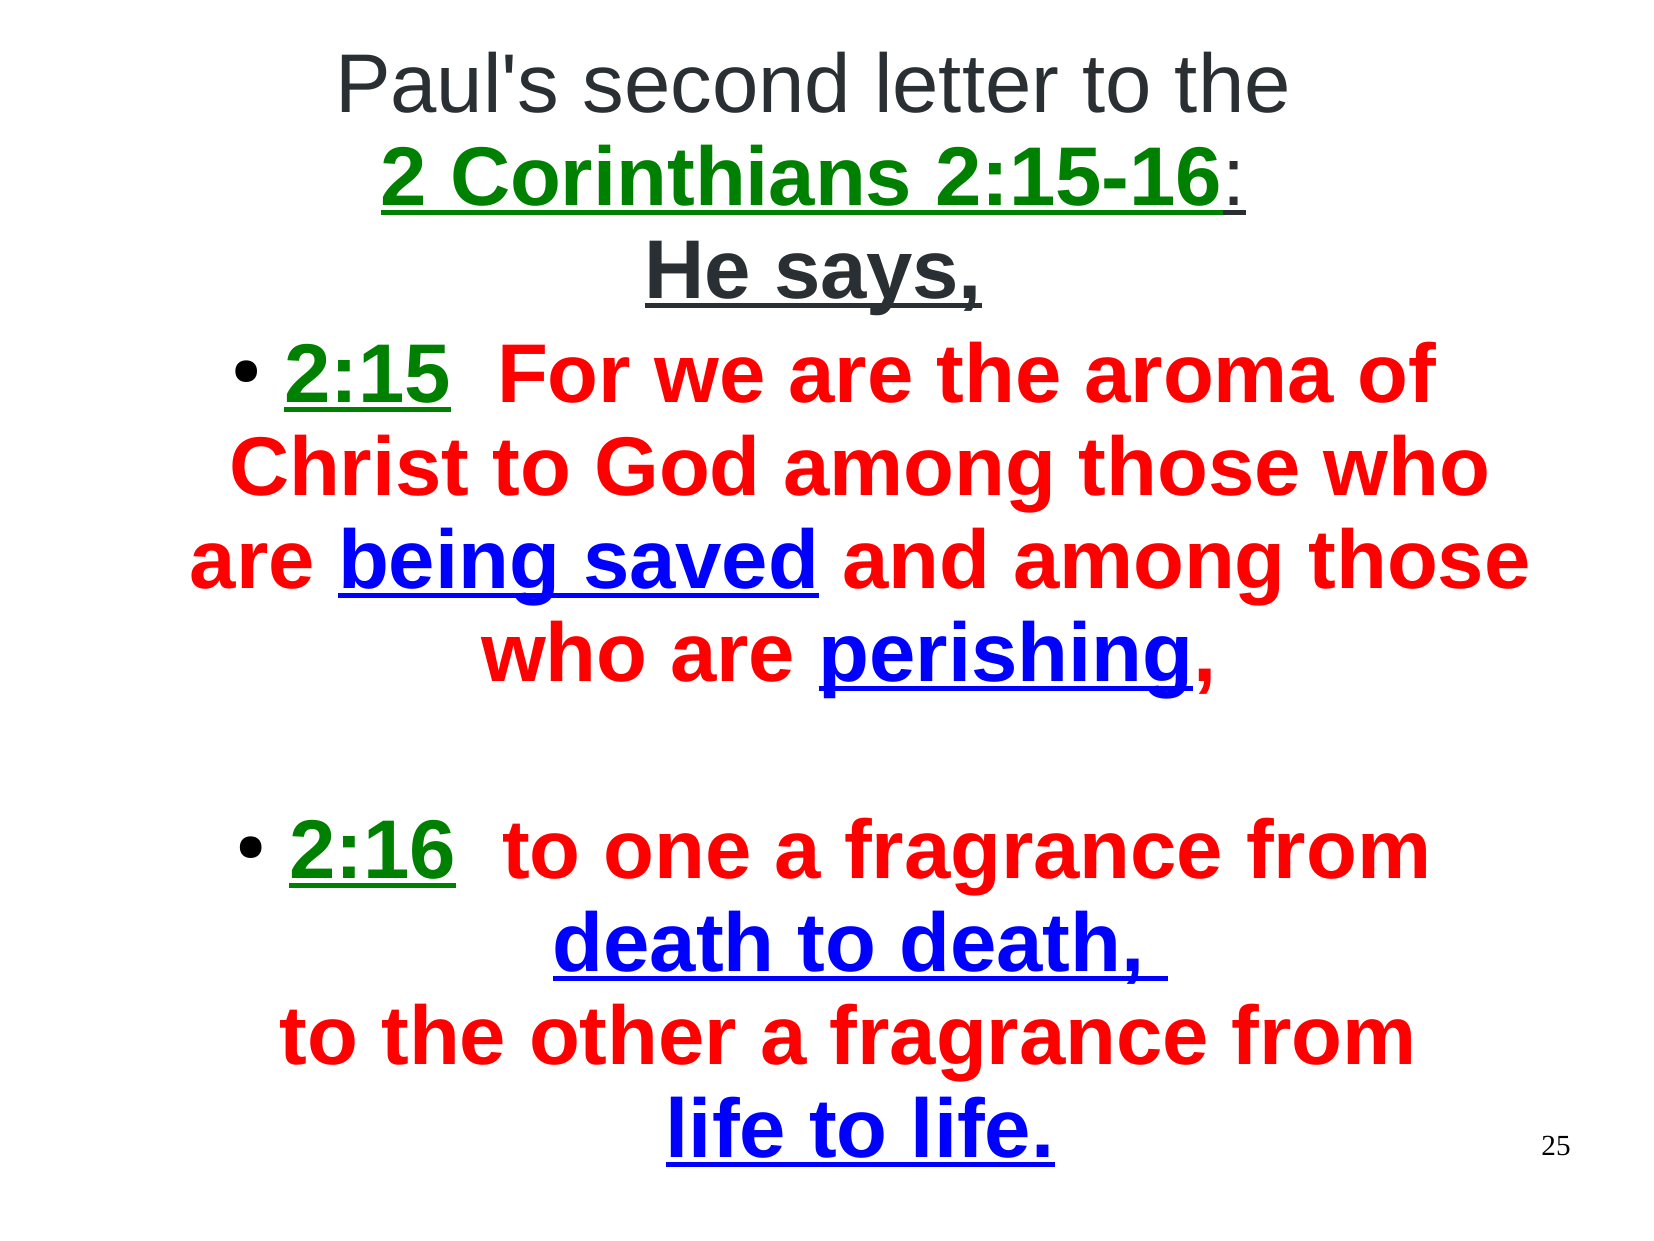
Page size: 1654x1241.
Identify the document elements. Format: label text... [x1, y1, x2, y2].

list Paul's second letter to the 2 Corinthians 2:15-16: He says, 2:15 For we are the aroma of Christ to God among those who are being saved and among those who are perishing, 2:16 to one a fragrance from death to death, to the other a fragrance from life to life. [37, 37, 1613, 1201]
